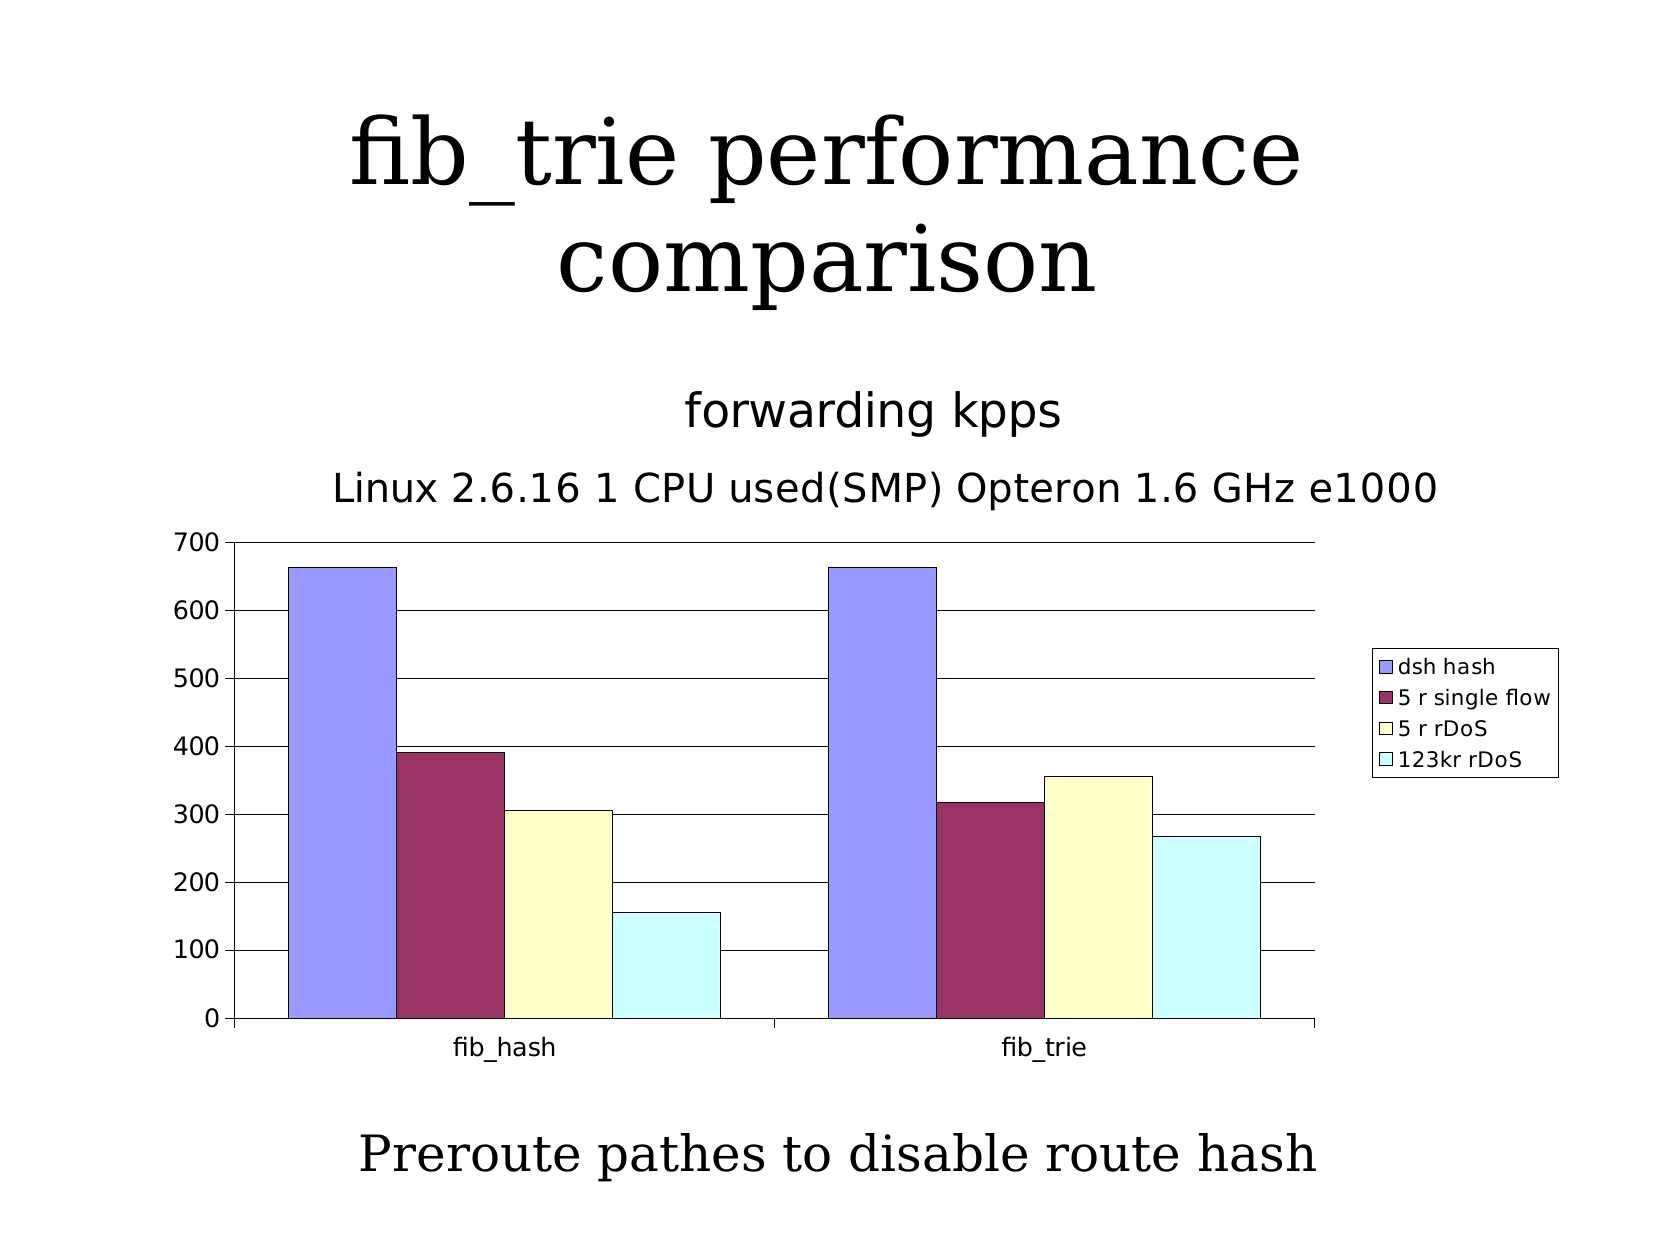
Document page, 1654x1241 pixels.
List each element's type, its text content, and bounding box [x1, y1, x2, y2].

title fib_trie performance comparison [121, 99, 1534, 314]
text_box Preroute pathes to disable route hash [358, 1125, 1319, 1184]
chart [144, 354, 1592, 1078]
